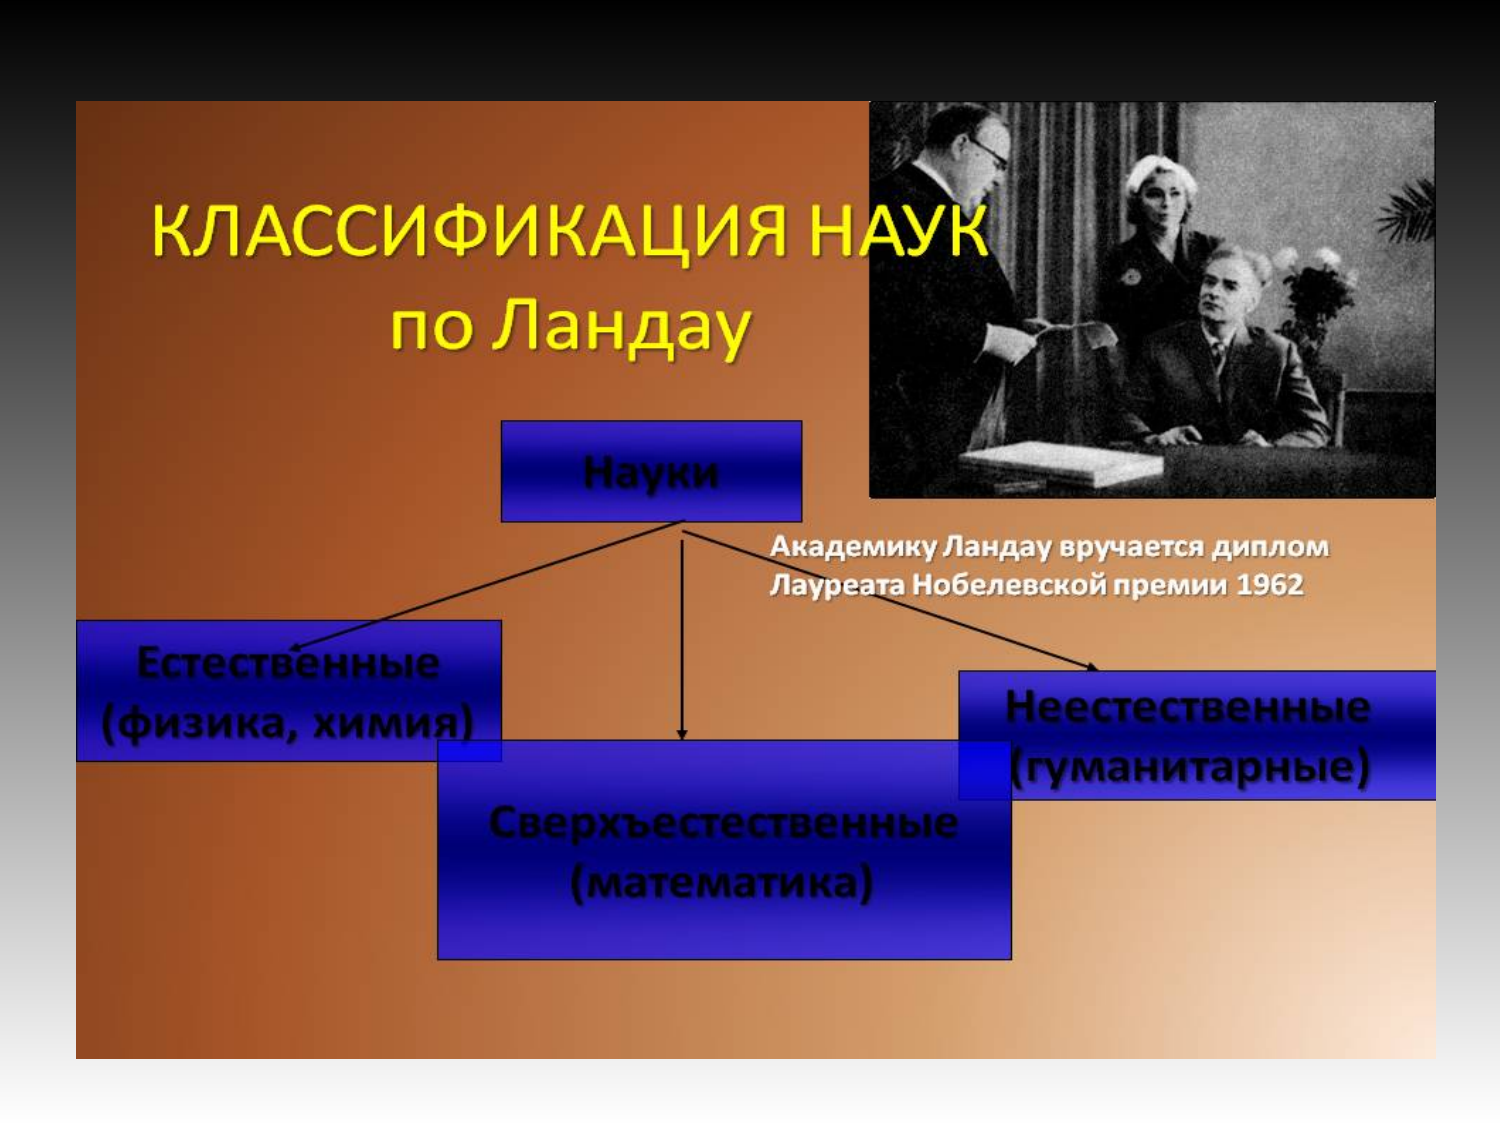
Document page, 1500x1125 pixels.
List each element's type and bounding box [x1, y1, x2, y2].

picture [76, 101, 1436, 1059]
title [75, 45, 1425, 233]
